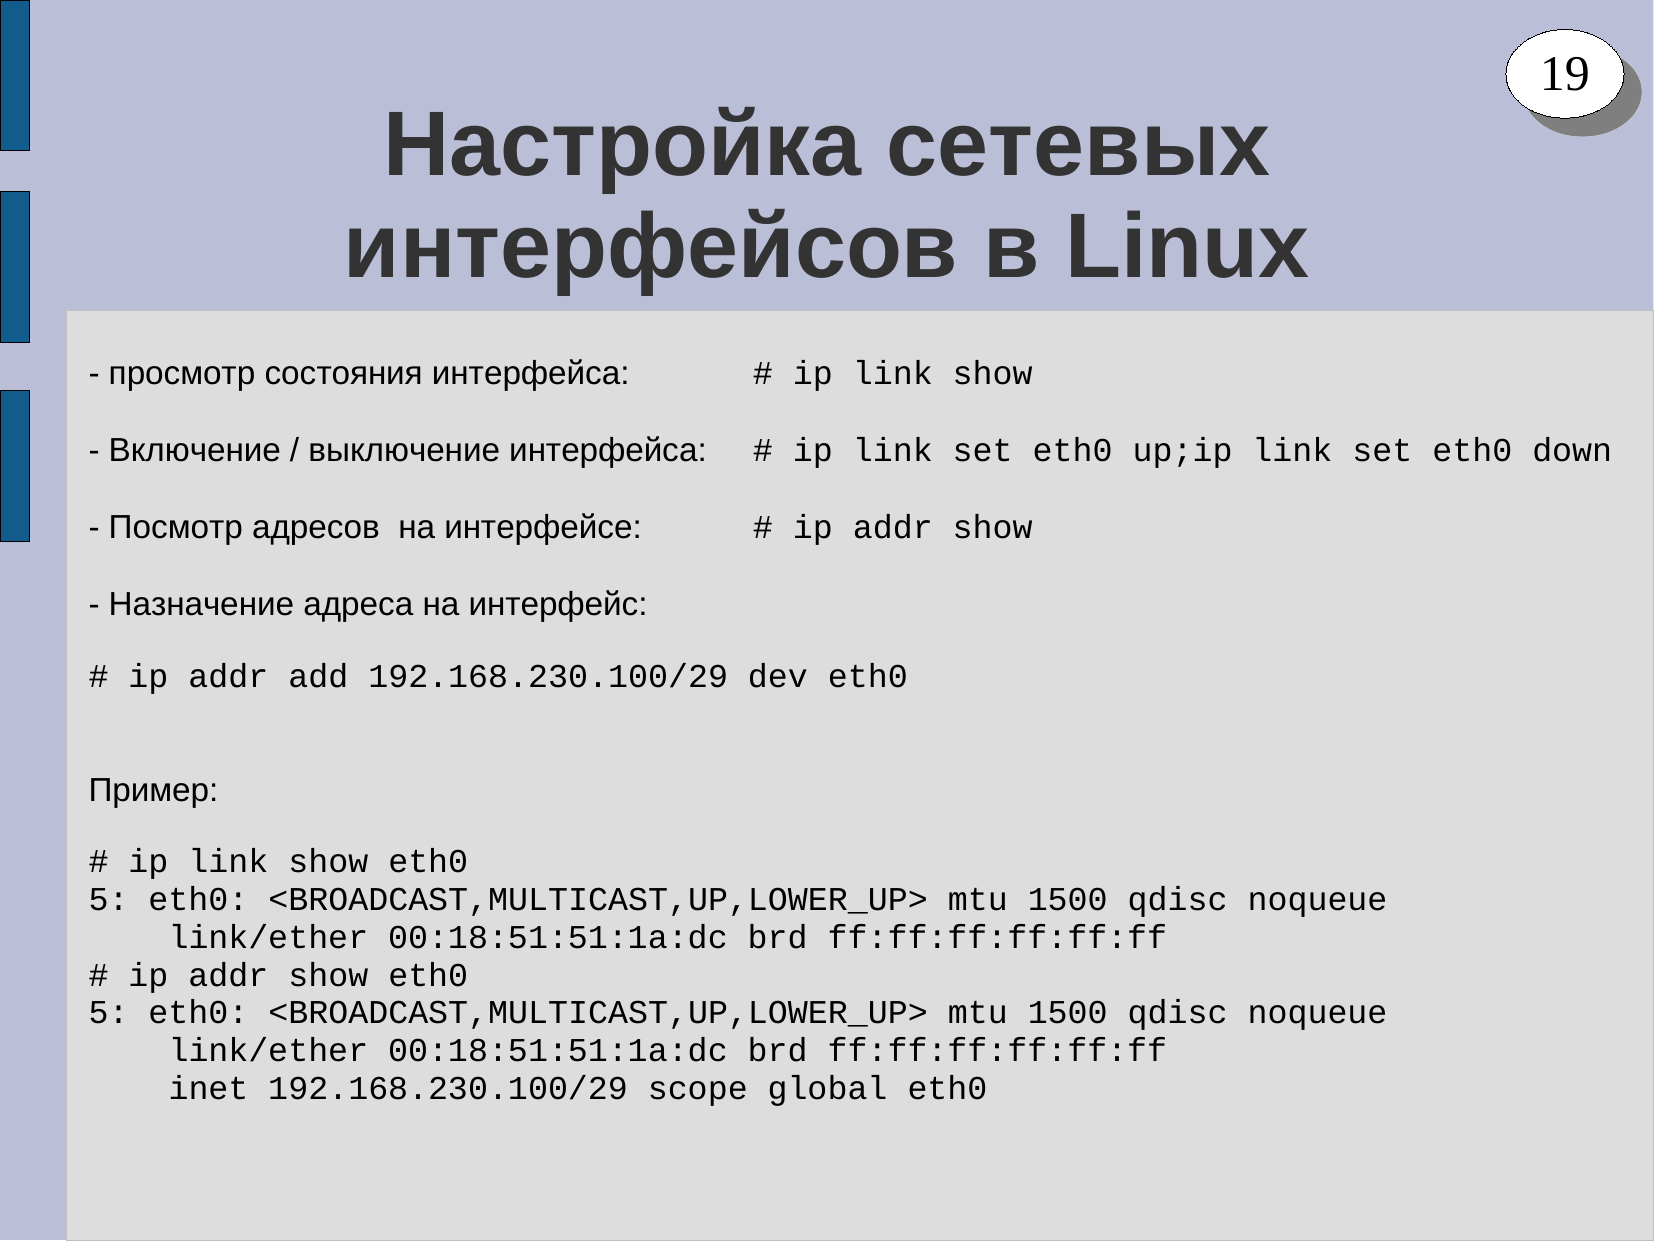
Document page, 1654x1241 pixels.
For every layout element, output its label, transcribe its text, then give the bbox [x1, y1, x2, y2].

text_box 19 [1505, 29, 1625, 119]
text_box - просмотр состояния интерфейса: # ip link show - Включение / выключение интерфейса: # ip link set eth0 up;ip link set eth0 down - Посмотр адресов на интерфейсе: # ip addr show - Назначение адреса на интерфейс: # ip addr add 192.168.230.100/29 dev eth0 Пример: # ip link show eth0 5: eth0: <BROADCAST,MULTICAST,UP,LOWER_UP> mtu 1500 qdisc noqueue link/ether 00:18:51:51:1a:dc brd ff:ff:ff:ff:ff:ff # ip addr show eth0 5: eth0: <BROADCAST,MULTICAST,UP,LOWER_UP> mtu 1500 qdisc noqueue link/ether 00:18:51:51:1a:dc brd ff:ff:ff:ff:ff:ff inet 192.168.230.100/29 scope global eth0 [88, 354, 1614, 1152]
title Настройка сетевых интерфейсов в Linux [121, 91, 1534, 299]
